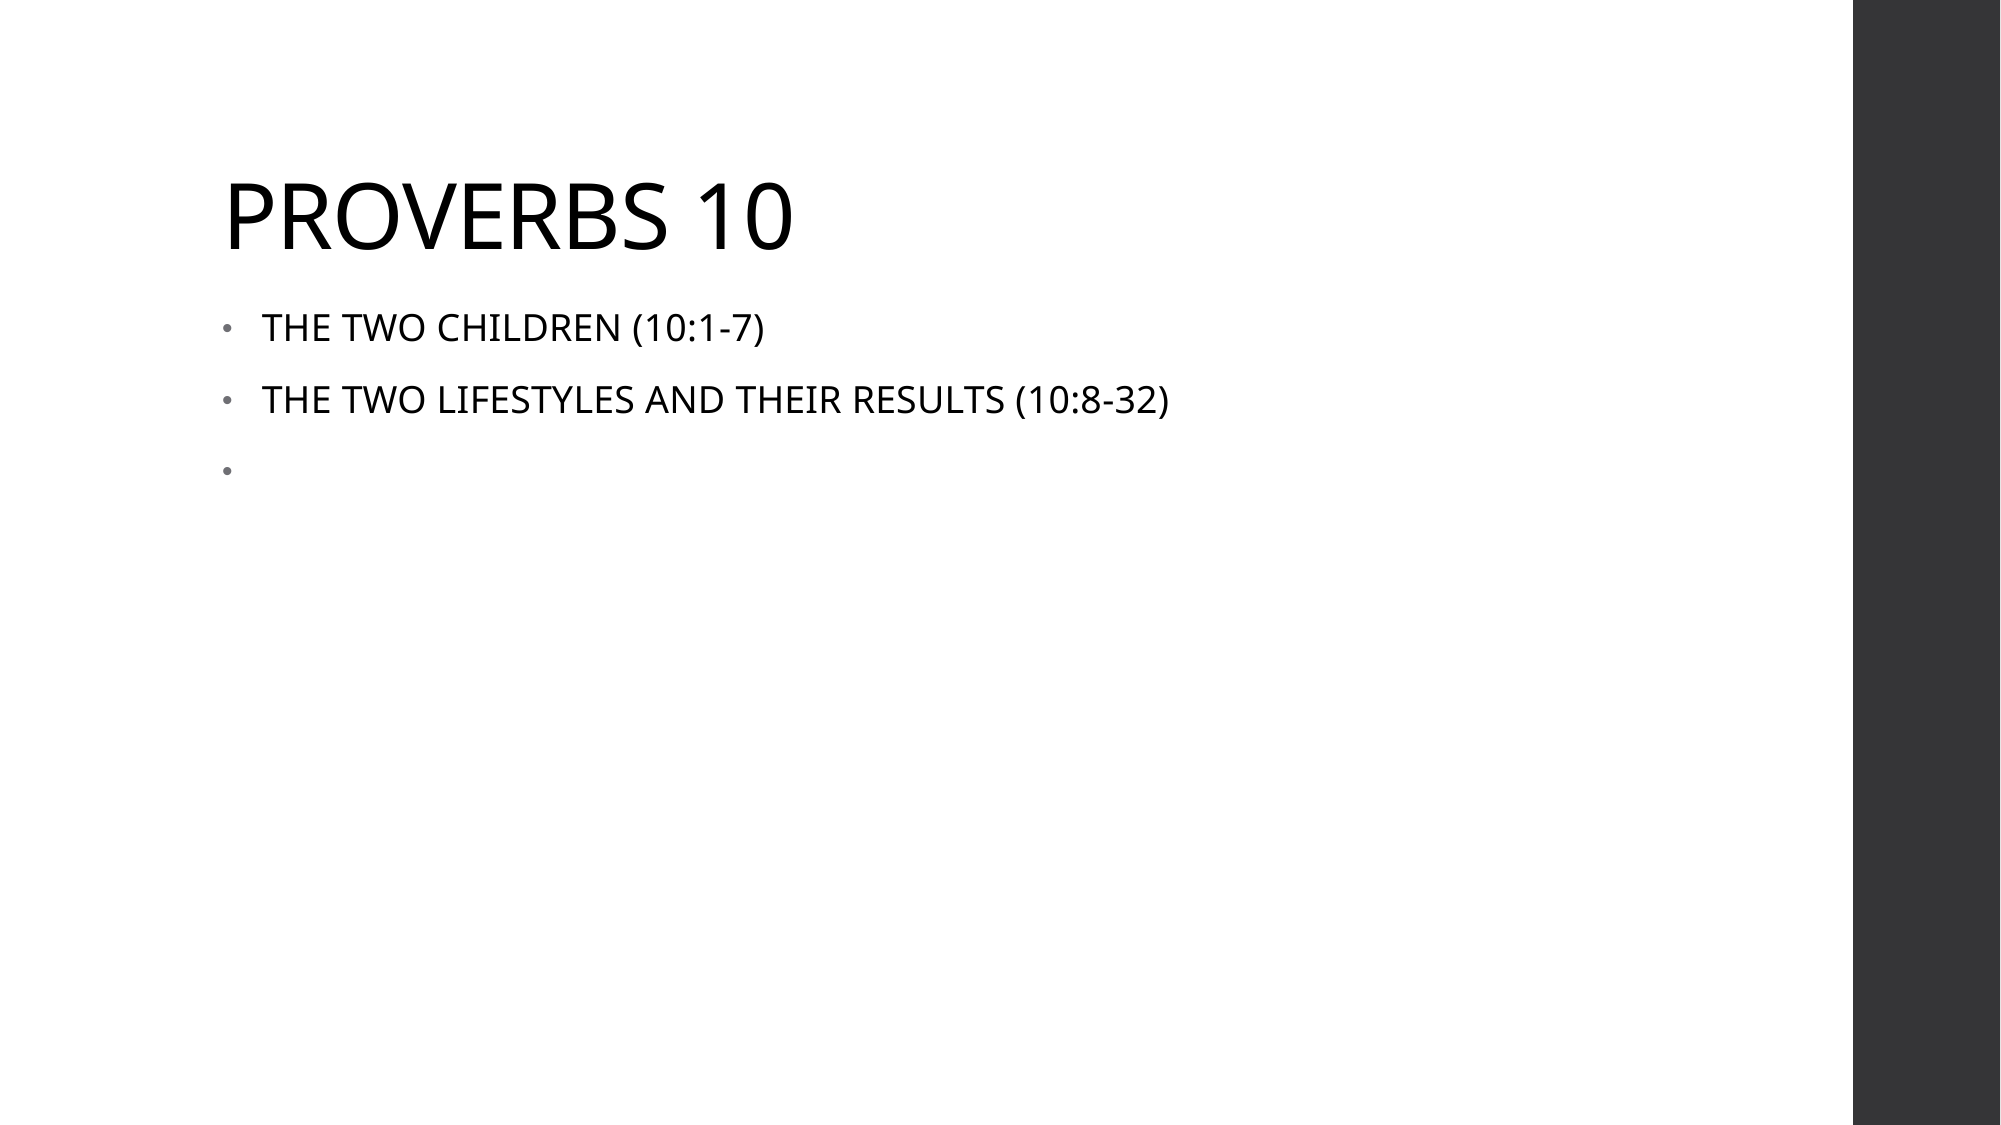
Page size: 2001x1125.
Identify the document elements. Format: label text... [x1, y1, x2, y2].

title PROVERBS 10 [206, 60, 1797, 278]
list THE TWO CHILDREN (10:1-7) THE TWO LIFESTYLES AND THEIR RESULTS (10:8-32) [206, 299, 1617, 1014]
